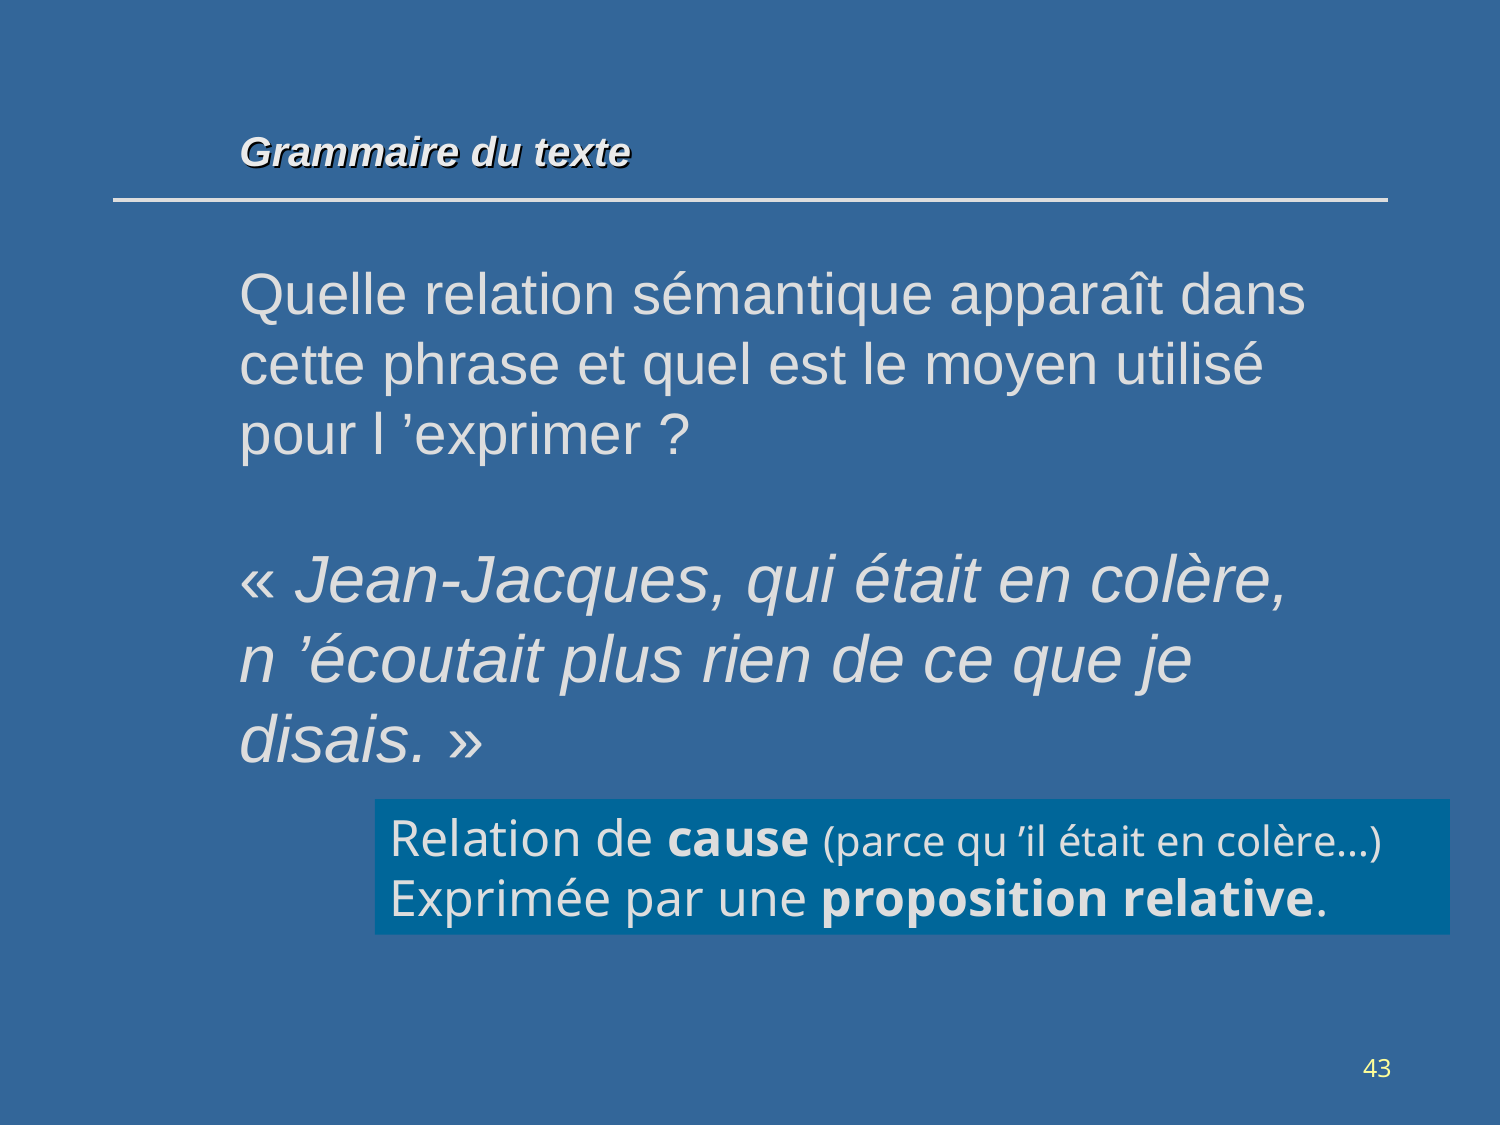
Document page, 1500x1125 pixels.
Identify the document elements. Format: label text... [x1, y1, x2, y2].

text_box Grammaire du texte [224, 116, 647, 183]
text_box Relation de cause (parce qu ’il était en colère…) Exprimée par une proposition relative. [374, 799, 1450, 935]
text_box Quelle relation sémantique apparaît dans cette phrase et quel est le moyen utilisé pour l ’exprimer ? « Jean-Jacques, qui était en colère, n ’écoutait plus rien de ce que je disais. » [225, 248, 1363, 864]
